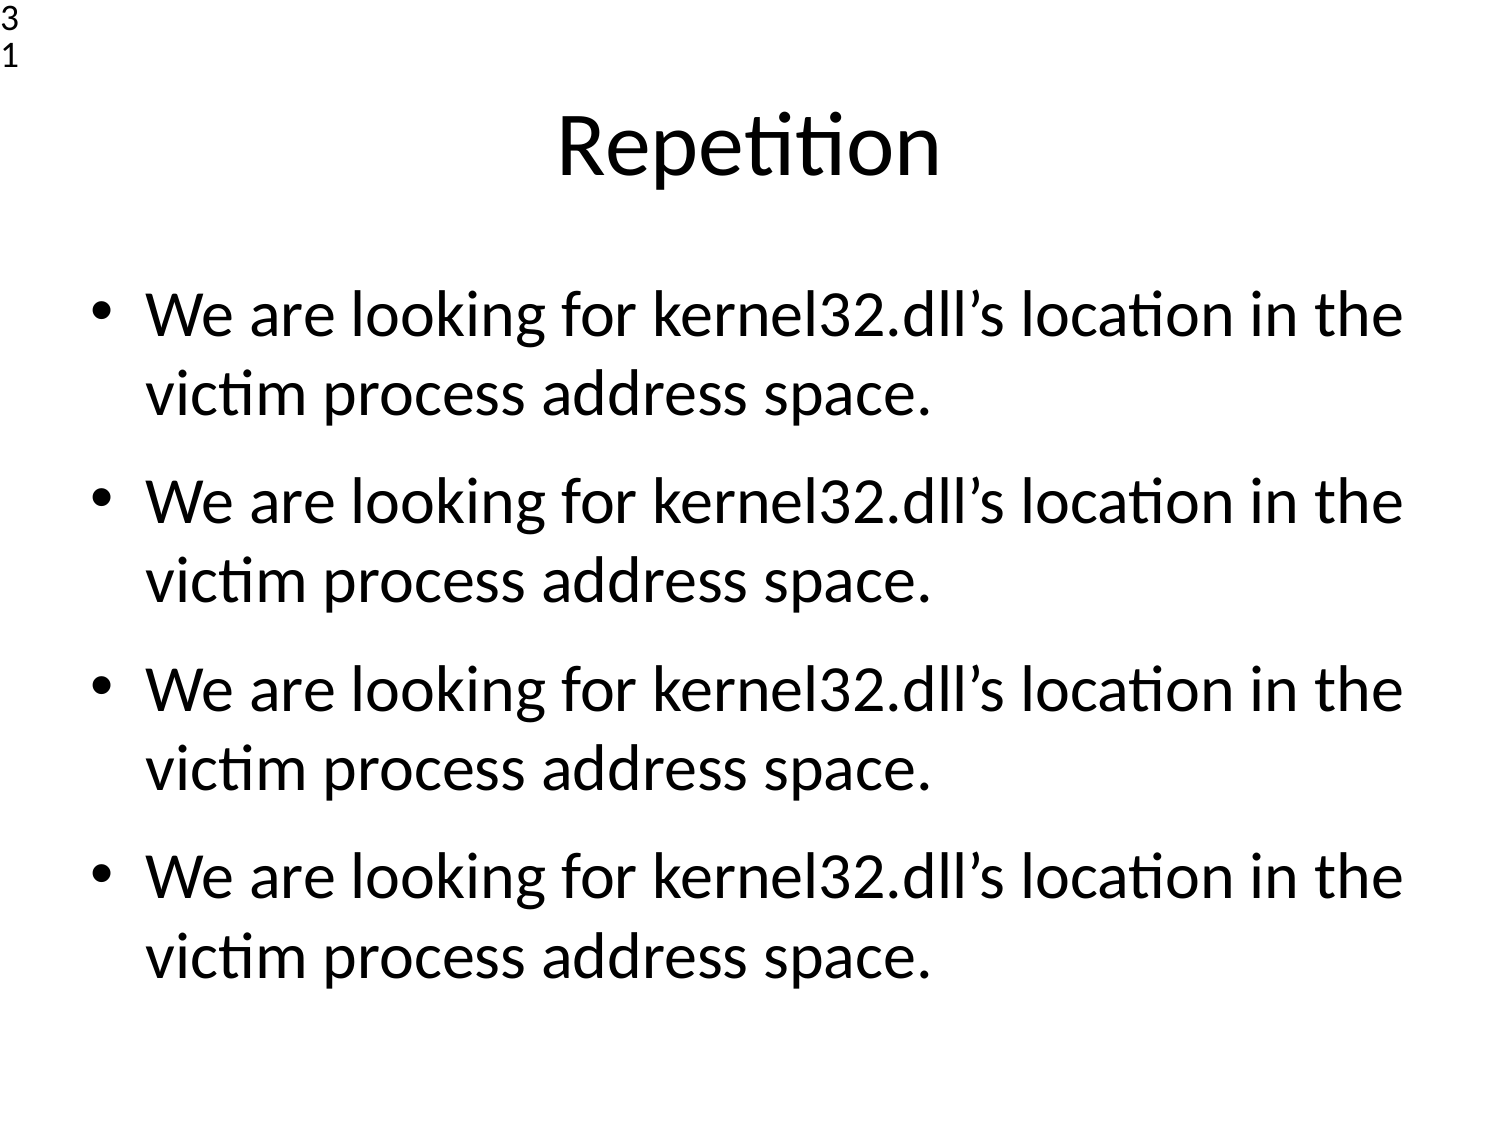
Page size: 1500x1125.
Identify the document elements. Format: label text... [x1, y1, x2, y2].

list We are looking for kernel32.dll’s location in the victim process address space. We are looking for kernel32.dll’s location in the victim process address space. We are looking for kernel32.dll’s location in the victim process address space. We are looking for kernel32.dll’s location in the victim process address space. [75, 262, 1425, 1005]
title Repetition [75, 45, 1425, 233]
